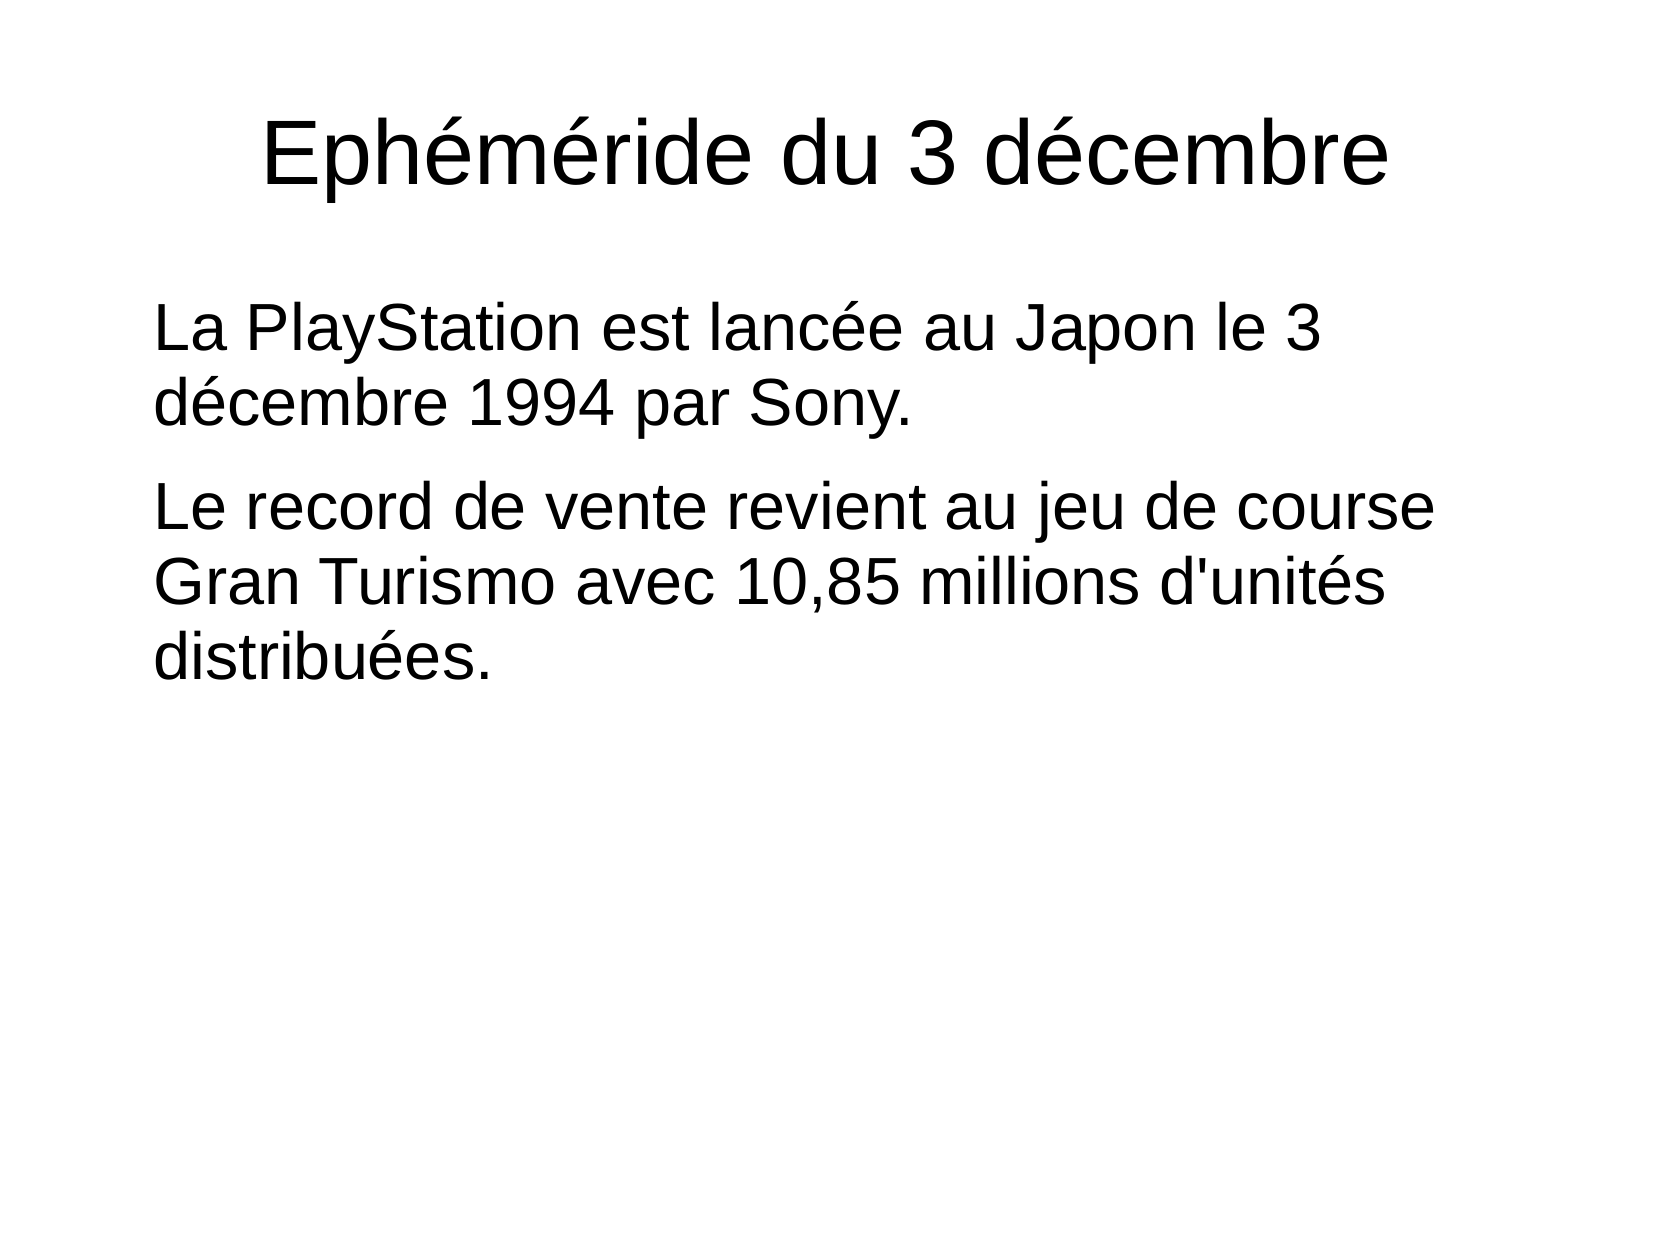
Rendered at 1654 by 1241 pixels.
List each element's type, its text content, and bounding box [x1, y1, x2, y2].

list La PlayStation est lancée au Japon le 3 décembre 1994 par Sony. Le record de vente revient au jeu de course Gran Turismo avec 10,85 millions d'unités distribuées. [82, 290, 1571, 1109]
title Ephéméride du 3 décembre [82, 49, 1571, 257]
